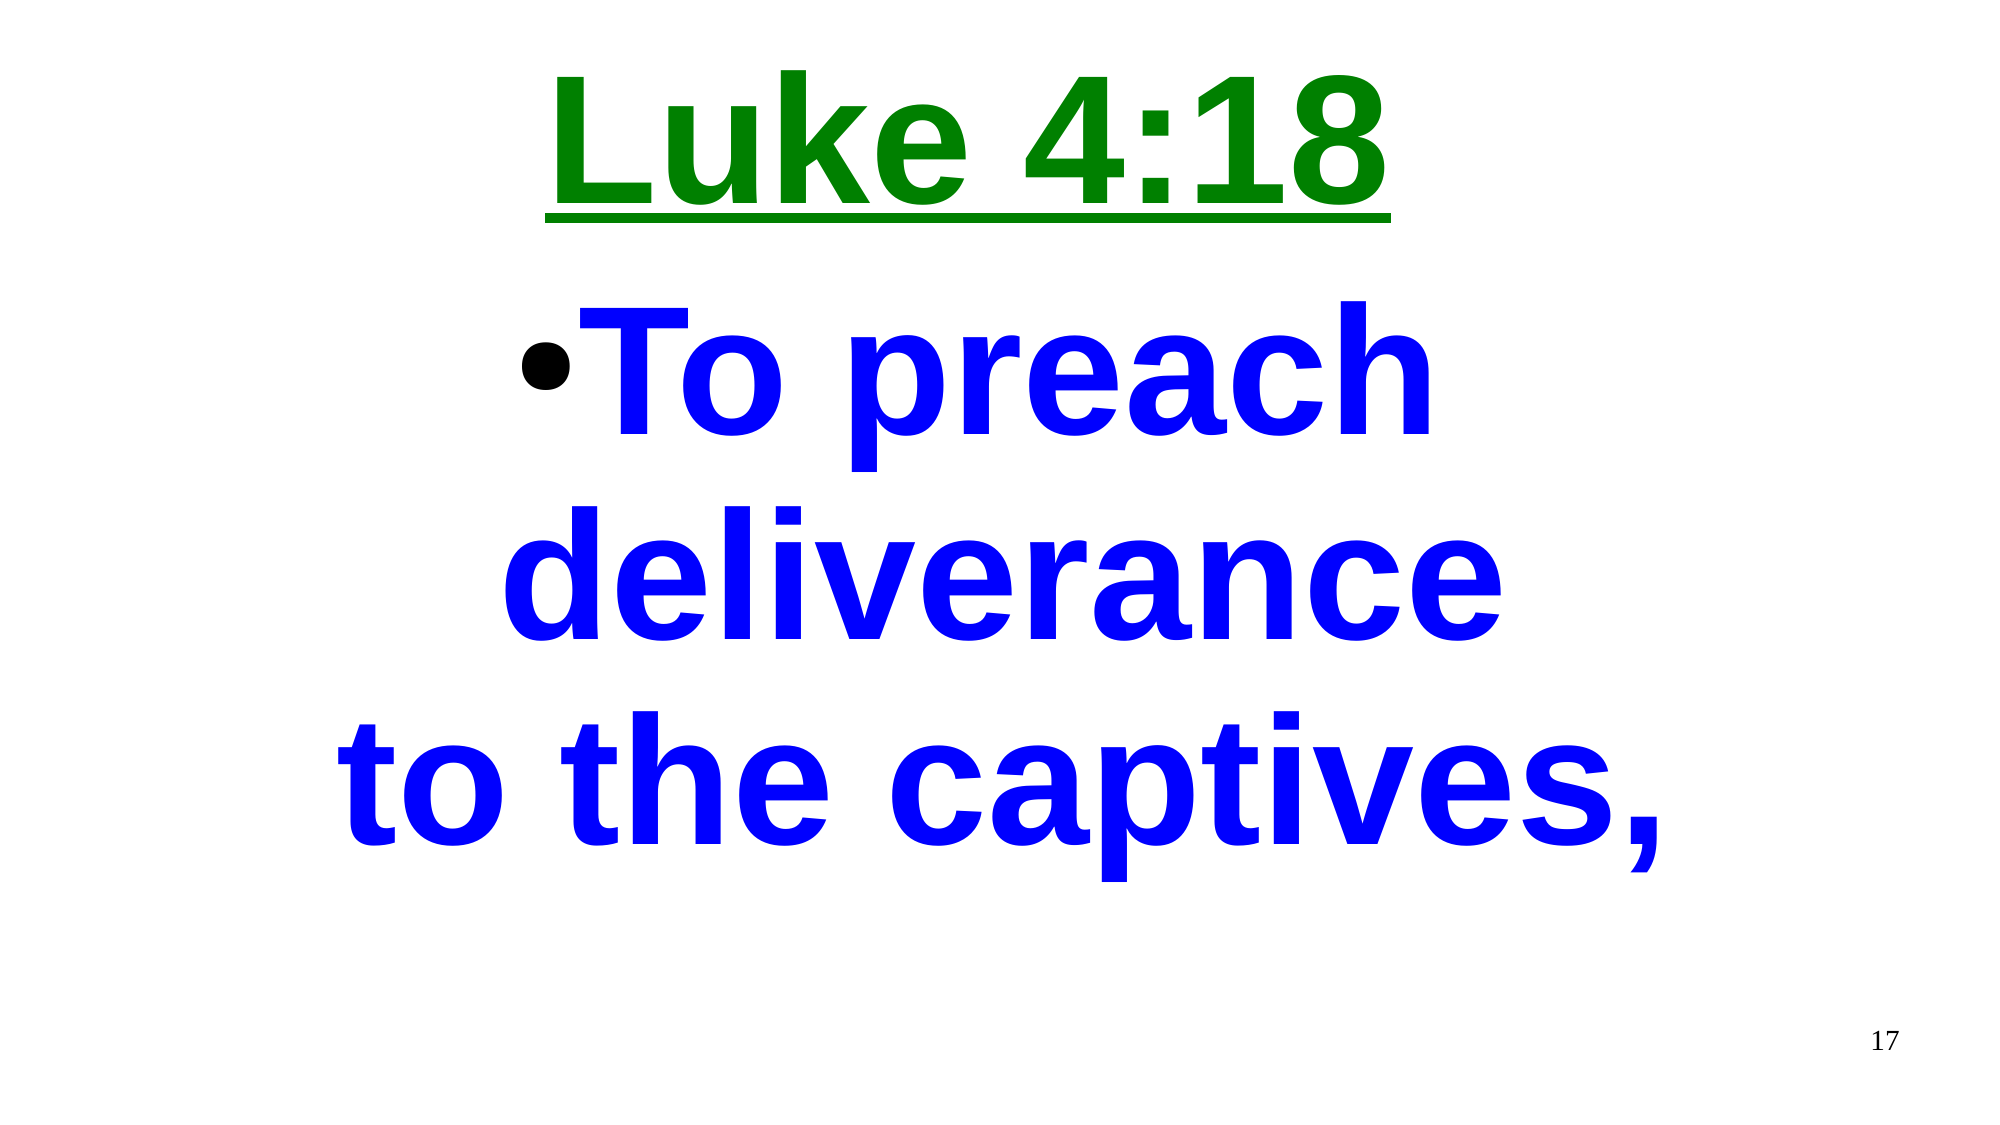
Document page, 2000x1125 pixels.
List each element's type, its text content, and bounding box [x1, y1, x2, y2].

list Luke 4:18 To preach deliverance to the captives, [37, 37, 1951, 1088]
